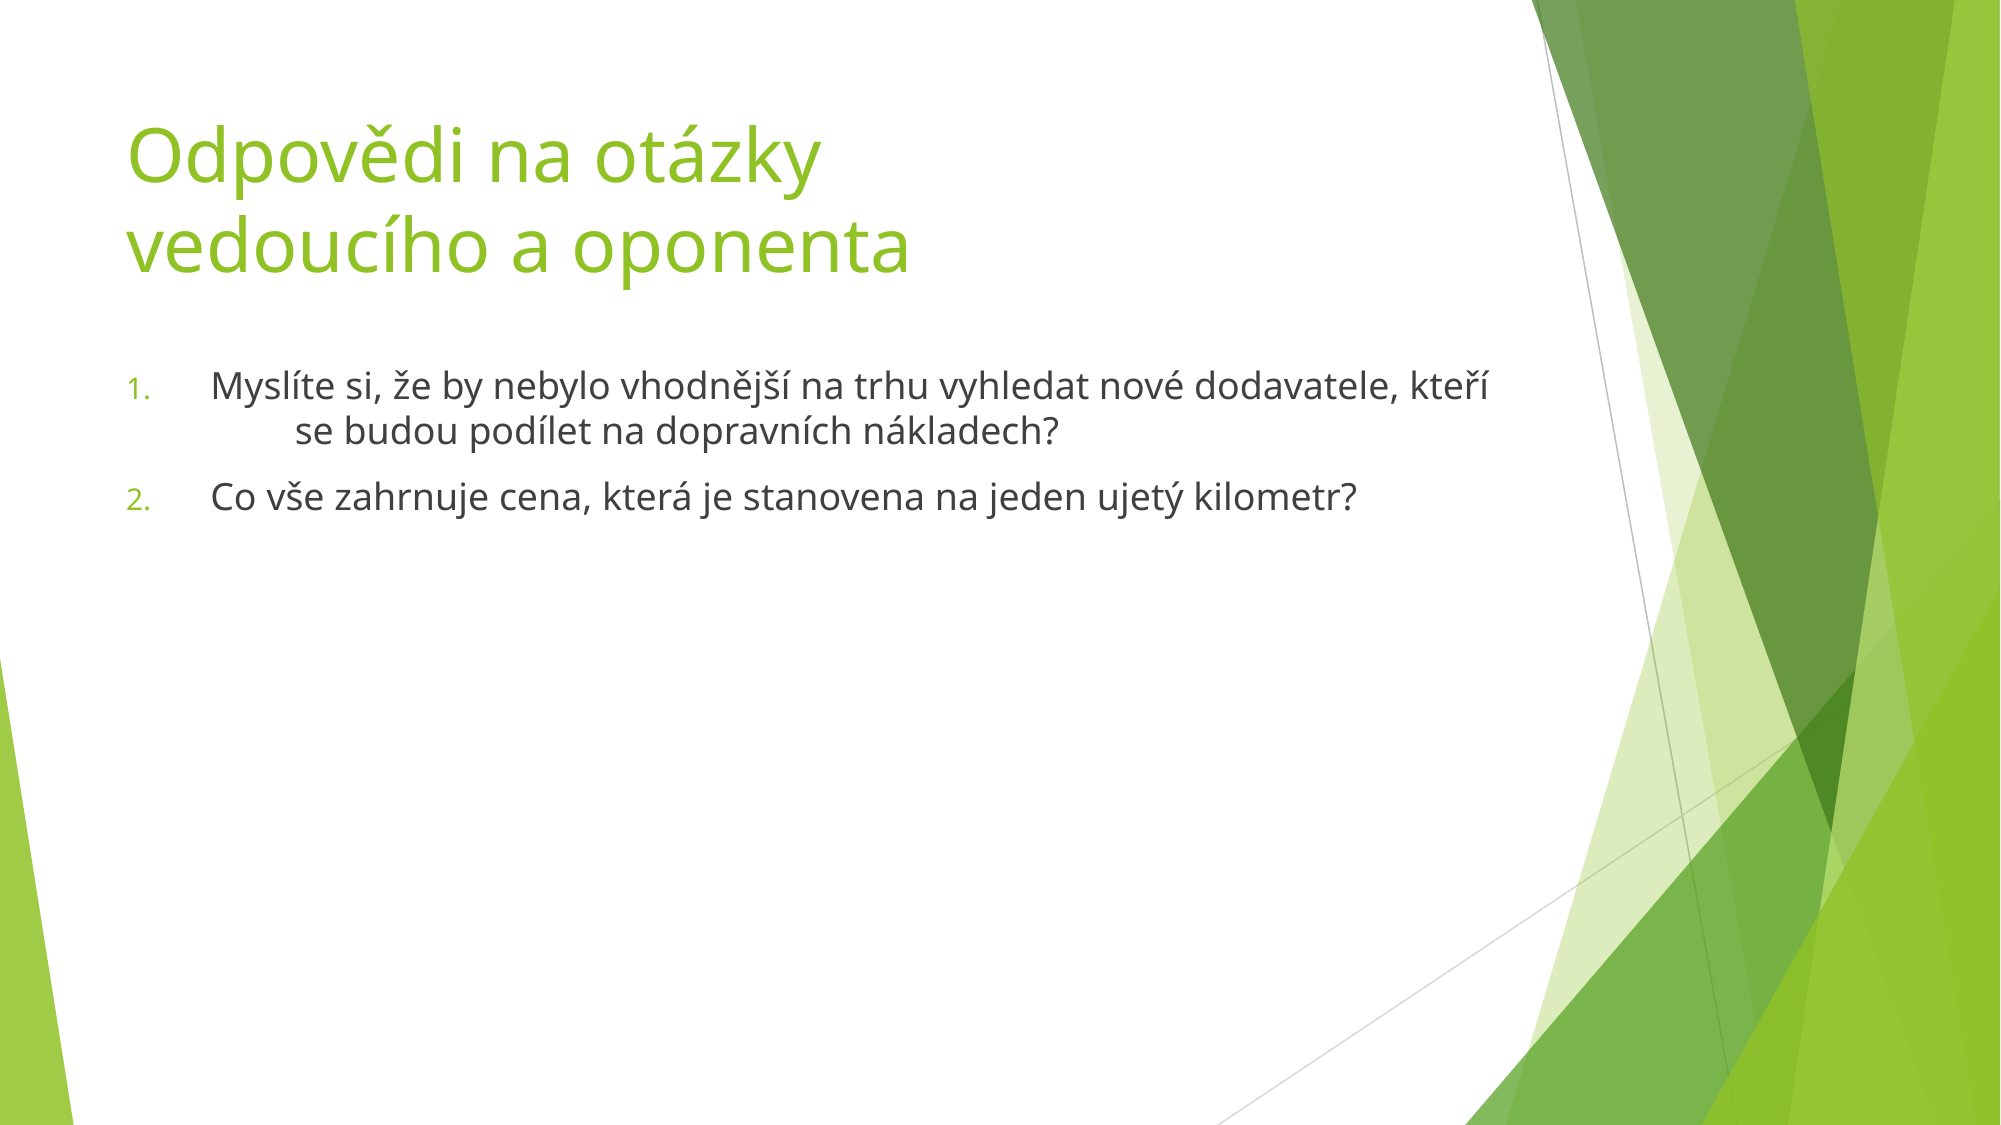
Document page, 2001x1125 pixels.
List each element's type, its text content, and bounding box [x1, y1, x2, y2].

title Odpovědi na otázky vedoucího a oponenta [111, 99, 1522, 317]
list Myslíte si, že by nebylo vhodnější na trhu vyhledat nové dodavatele, kteří se budou podílet na dopravních nákladech? Co vše zahrnuje cena, která je stanovena na jeden ujetý kilometr? [111, 354, 1522, 992]
